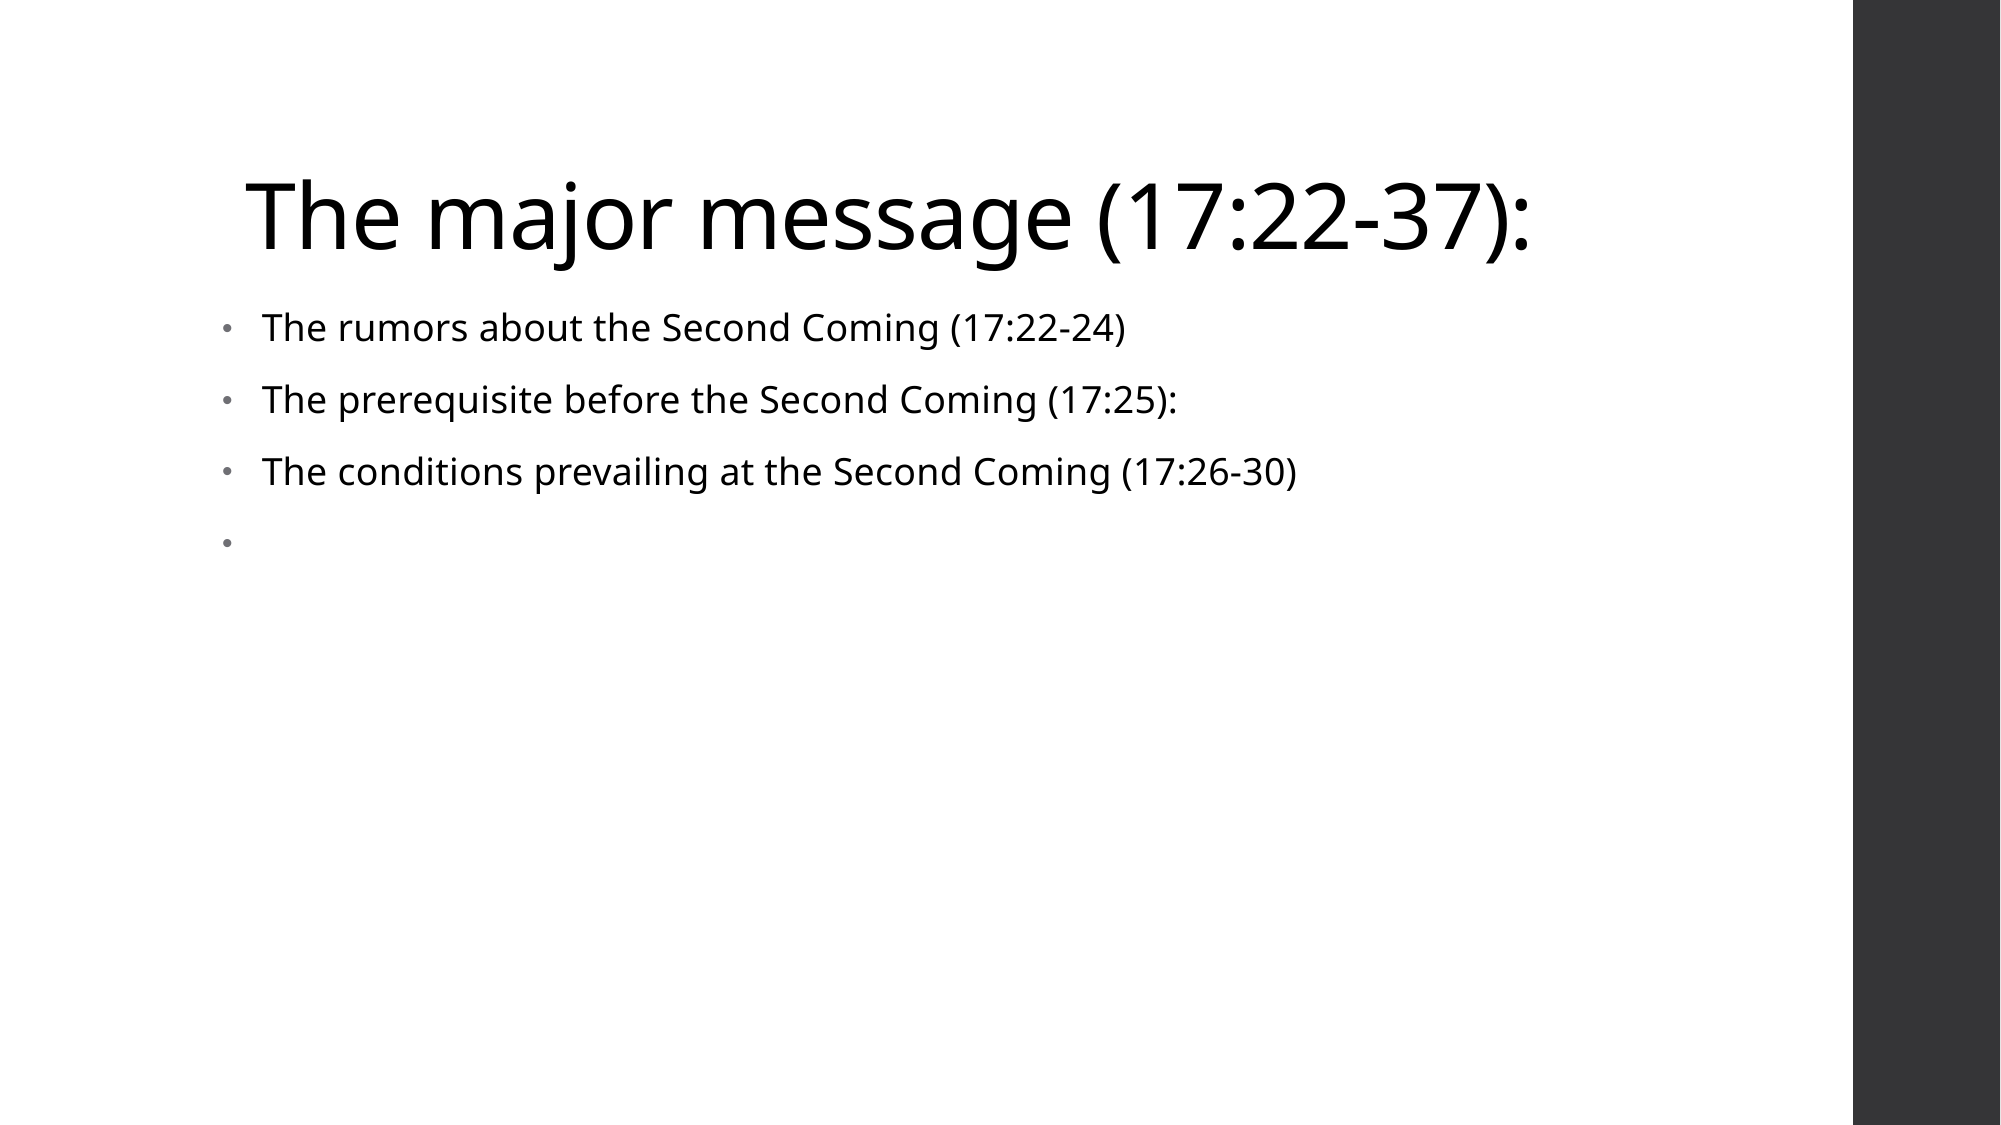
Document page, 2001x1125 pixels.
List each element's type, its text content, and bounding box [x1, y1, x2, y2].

title The major message (17:22-37): [206, 60, 1797, 278]
list The rumors about the Second Coming (17:22-24) The prerequisite before the Second Coming (17:25): The conditions prevailing at the Second Coming (17:26-30) [206, 299, 1617, 1014]
